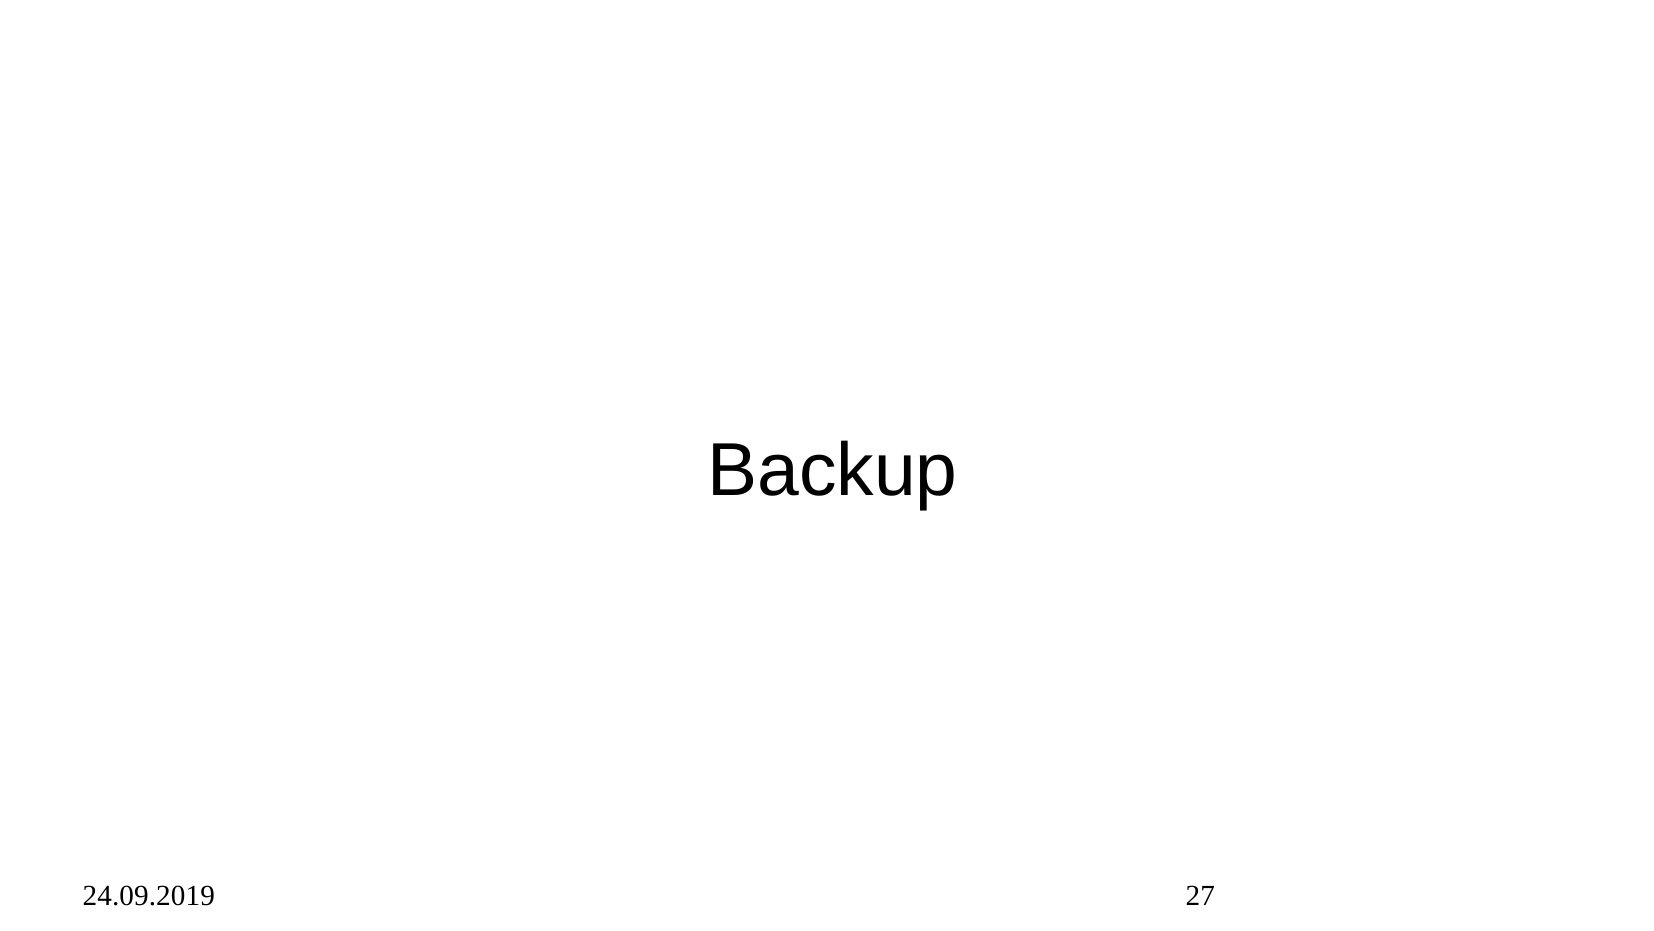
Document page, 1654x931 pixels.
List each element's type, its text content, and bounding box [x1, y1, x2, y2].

text_box [1185, 847, 1571, 912]
text_box 24.09.2019 [82, 847, 468, 912]
title Backup [129, 376, 1536, 554]
